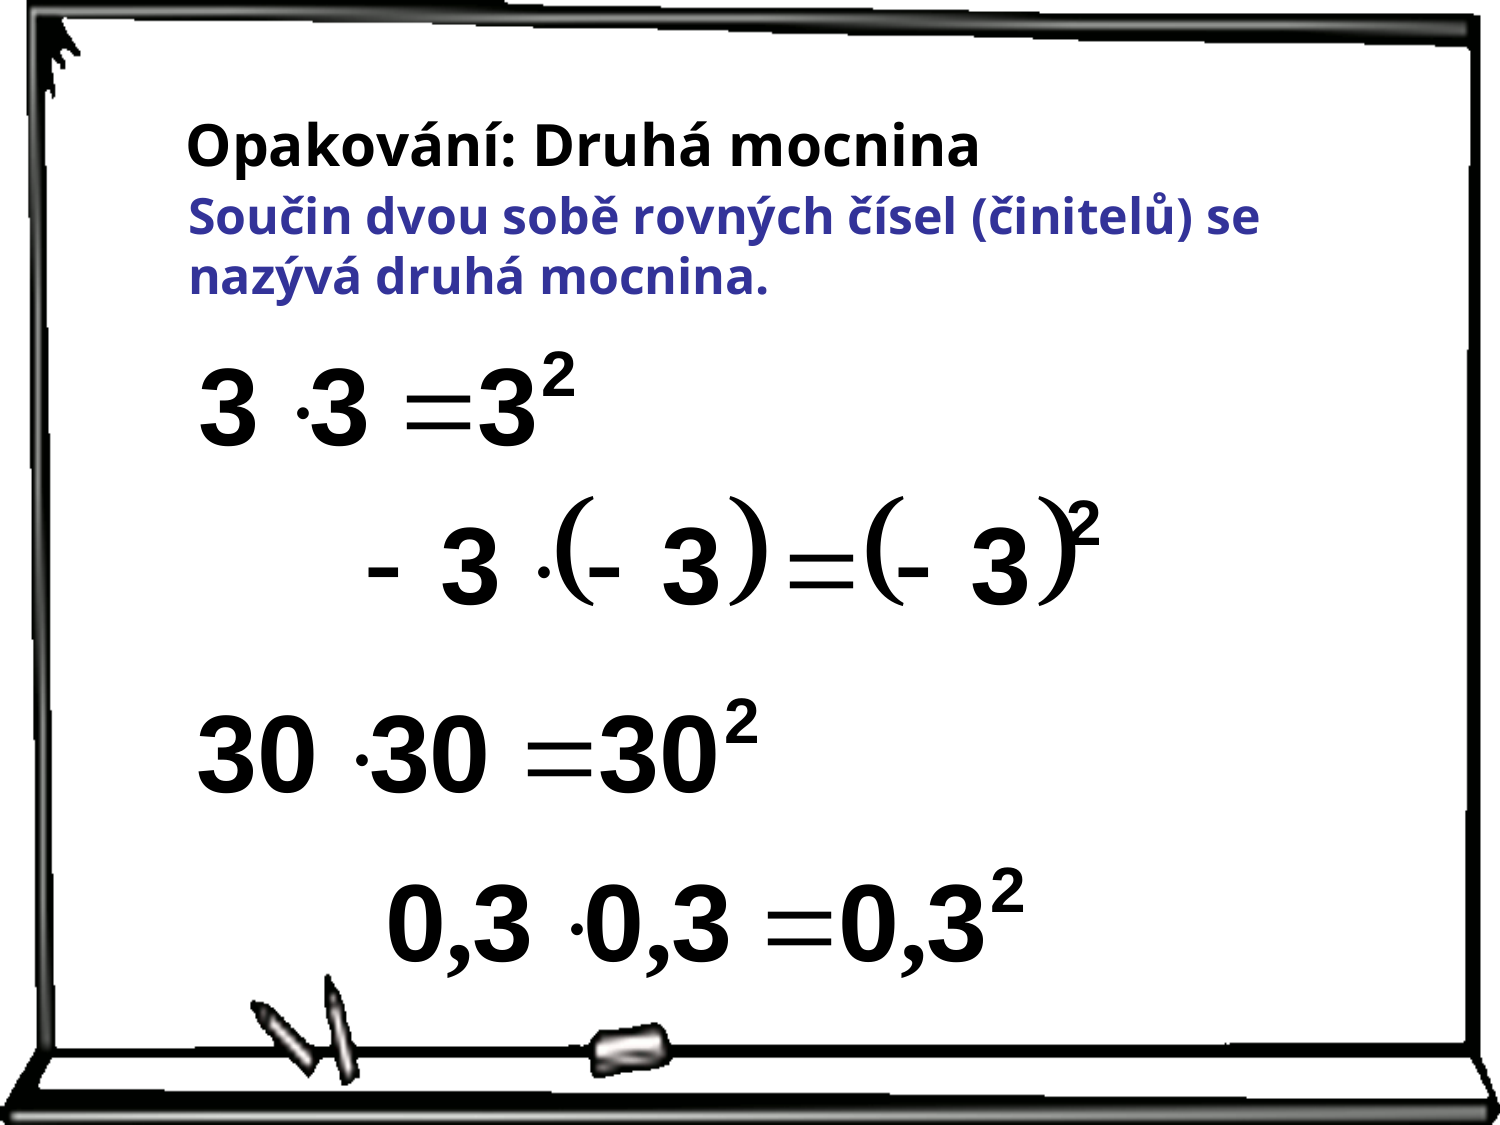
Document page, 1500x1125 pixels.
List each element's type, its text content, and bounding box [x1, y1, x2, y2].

chart [185, 326, 597, 473]
chart [372, 842, 1048, 1008]
chart [348, 476, 1125, 651]
text_box Součin dvou sobě rovných čísel (činitelů) se nazývá druhá mocnina. [173, 191, 1403, 298]
picture [0, 0, 1500, 1125]
chart [183, 673, 777, 821]
text_box Opakování: Druhá mocnina [171, 89, 1211, 197]
